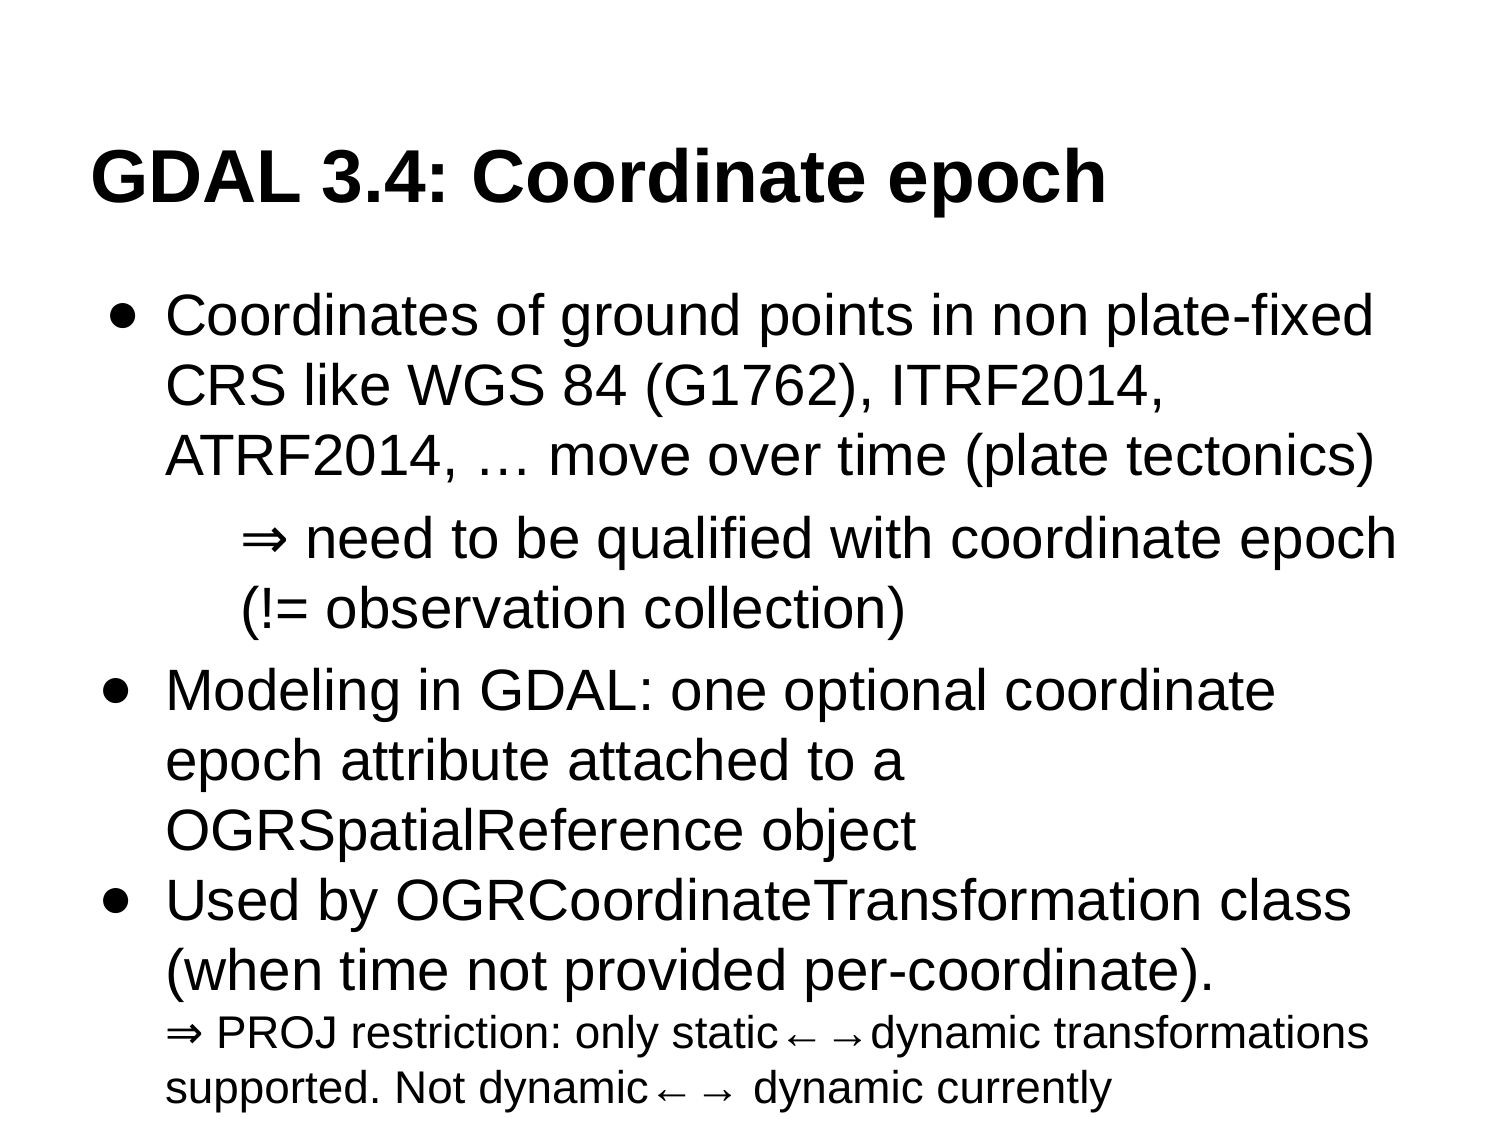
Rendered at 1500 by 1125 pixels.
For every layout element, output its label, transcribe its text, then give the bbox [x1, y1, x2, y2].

list Coordinates of ground points in non plate-fixed CRS like WGS 84 (G1762), ITRF2014, ATRF2014, … move over time (plate tectonics) ⇒ need to be qualified with coordinate epoch (!= observation collection) Modeling in GDAL: one optional coordinate epoch attribute attached to a OGRSpatialReference object Used by OGRCoordinateTransformation class (when time not provided per-coordinate). ⇒ PROJ restriction: only static←→dynamic transformations supported. Not dynamic←→ dynamic currently [75, 262, 1425, 1078]
title GDAL 3.4: Coordinate epoch [75, 45, 1425, 233]
